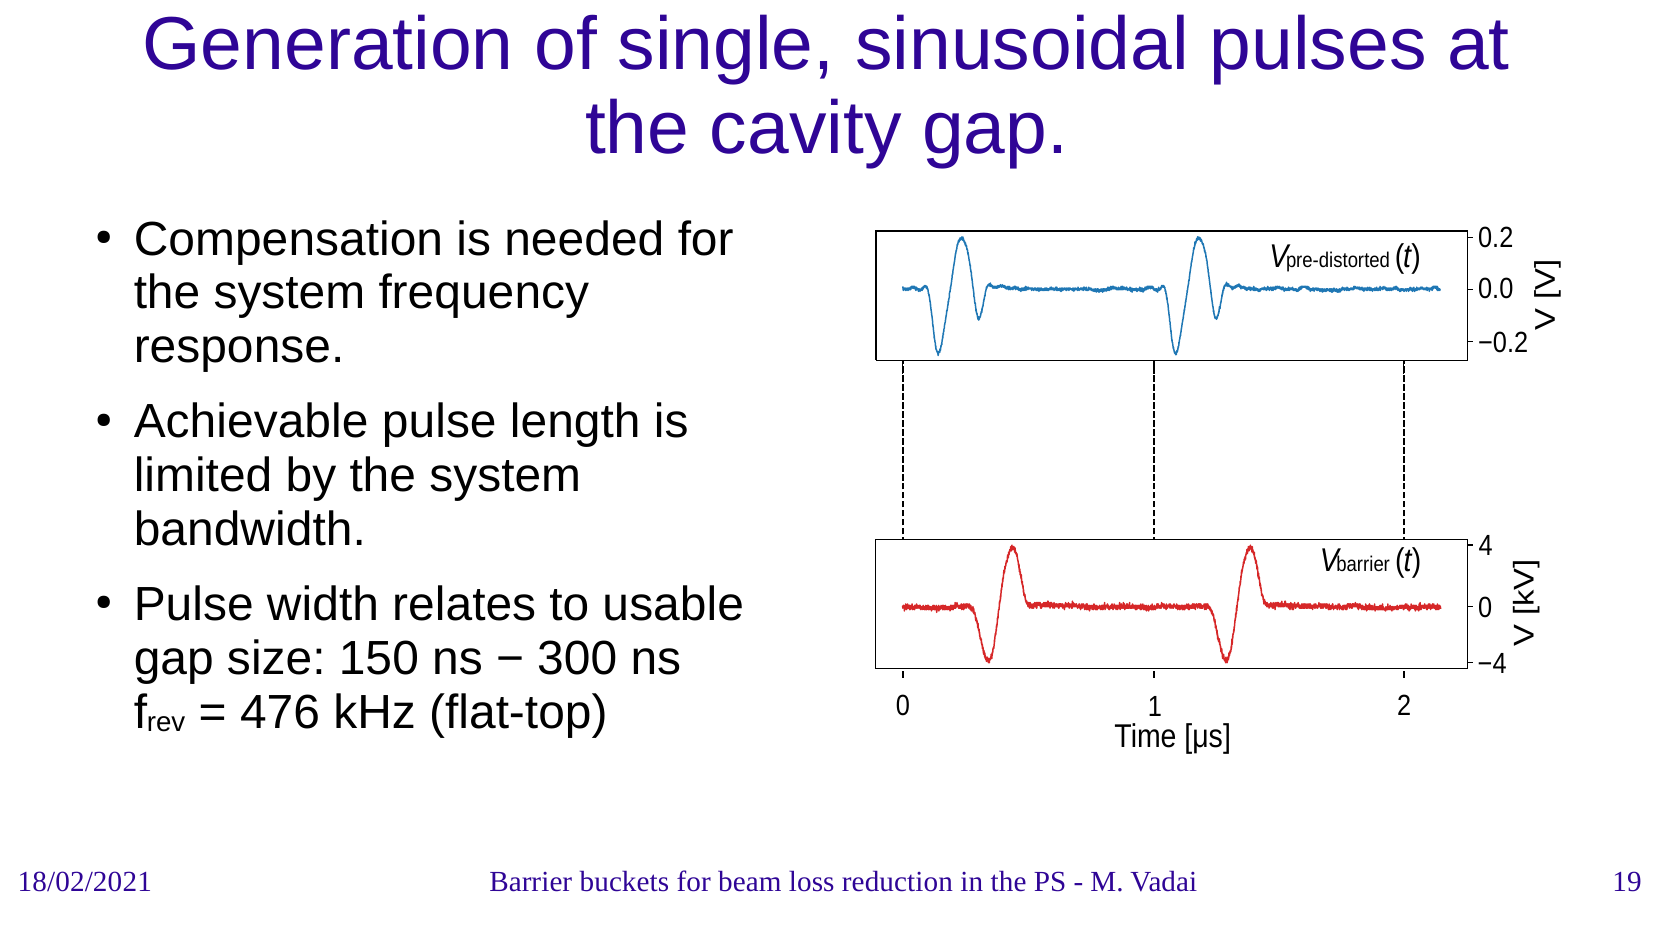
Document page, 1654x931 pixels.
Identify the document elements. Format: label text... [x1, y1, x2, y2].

list Compensation is needed for the system frequency response. Achievable pulse length is limited by the system bandwidth. Pulse width relates to usable gap size: 150 ns − 300 ns frev = 476 kHz (flat-top) [82, 211, 809, 752]
picture [812, 187, 1561, 788]
title Generation of single, sinusoidal pulses at the cavity gap. [82, 1, 1571, 170]
